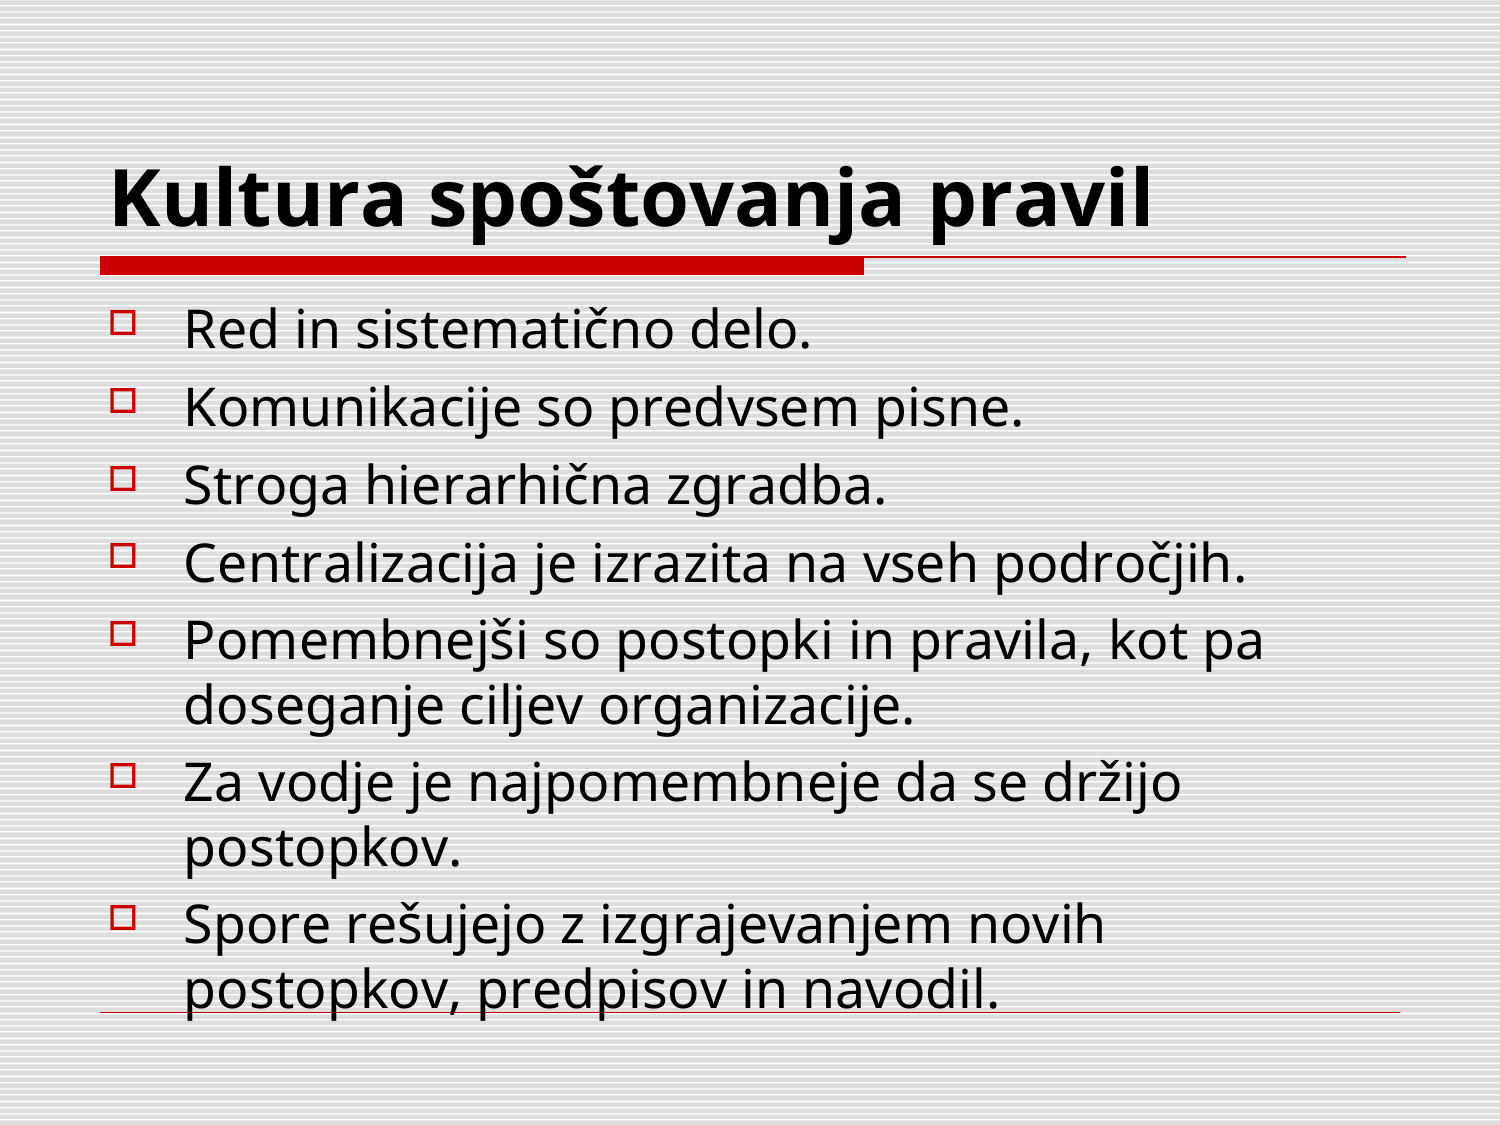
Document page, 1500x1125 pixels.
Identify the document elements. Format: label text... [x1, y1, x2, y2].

picture [0, 0, 1500, 1125]
list Red in sistematično delo. Komunikacije so predvsem pisne. Stroga hierarhična zgradba. Centralizacija je izrazita na vseh področjih. Pomembnejši so postopki in pravila, kot pa doseganje ciljev organizacije. Za vodje je najpomembneje da se držijo postopkov. Spore rešujejo z izgrajevanjem novih postopkov, predpisov in navodil. [92, 287, 1406, 988]
title Kultura spoštovanja pravil [94, 49, 1407, 250]
